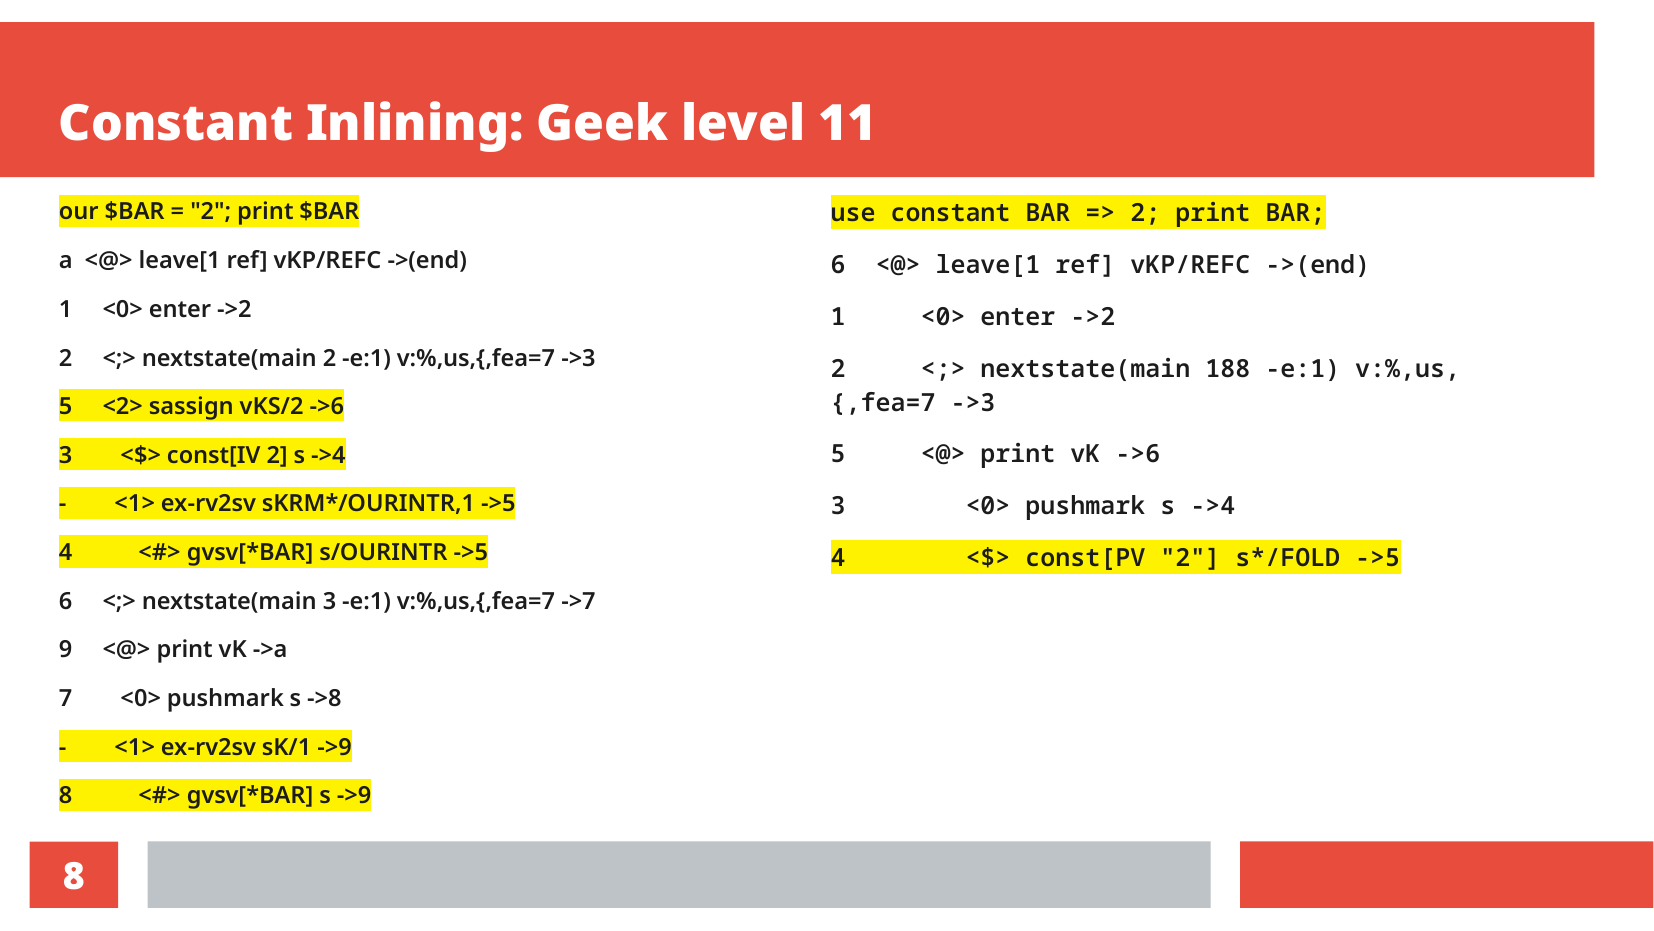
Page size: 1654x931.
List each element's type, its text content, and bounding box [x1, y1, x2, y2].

list our $BAR = "2"; print $BAR a <@> leave[1 ref] vKP/REFC ->(end) 1 <0> enter ->2 2 <;> nextstate(main 2 -e:1) v:%,us,{,fea=7 ->3 5 <2> sassign vKS/2 ->6 3 <$> const[IV 2] s ->4 - <1> ex-rv2sv sKRM*/OURINTR,1 ->5 4 <#> gvsv[*BAR] s/OURINTR ->5 6 <;> nextstate(main 3 -e:1) v:%,us,{,fea=7 ->7 9 <@> print vK ->a 7 <0> pushmark s ->8 - <1> ex-rv2sv sK/1 ->9 8 <#> gvsv[*BAR] s ->9 [59, 195, 794, 820]
list use constant BAR => 2; print BAR; 6 <@> leave[1 ref] vKP/REFC ->(end) 1 <0> enter ->2 2 <;> nextstate(main 188 -e:1) v:%,us,{,fea=7 ->3 5 <@> print vK ->6 3 <0> pushmark s ->4 4 <$> const[PV "2"] s*/FOLD ->5 [830, 195, 1566, 820]
title Constant Inlining: Geek level 11 [59, 44, 1595, 156]
